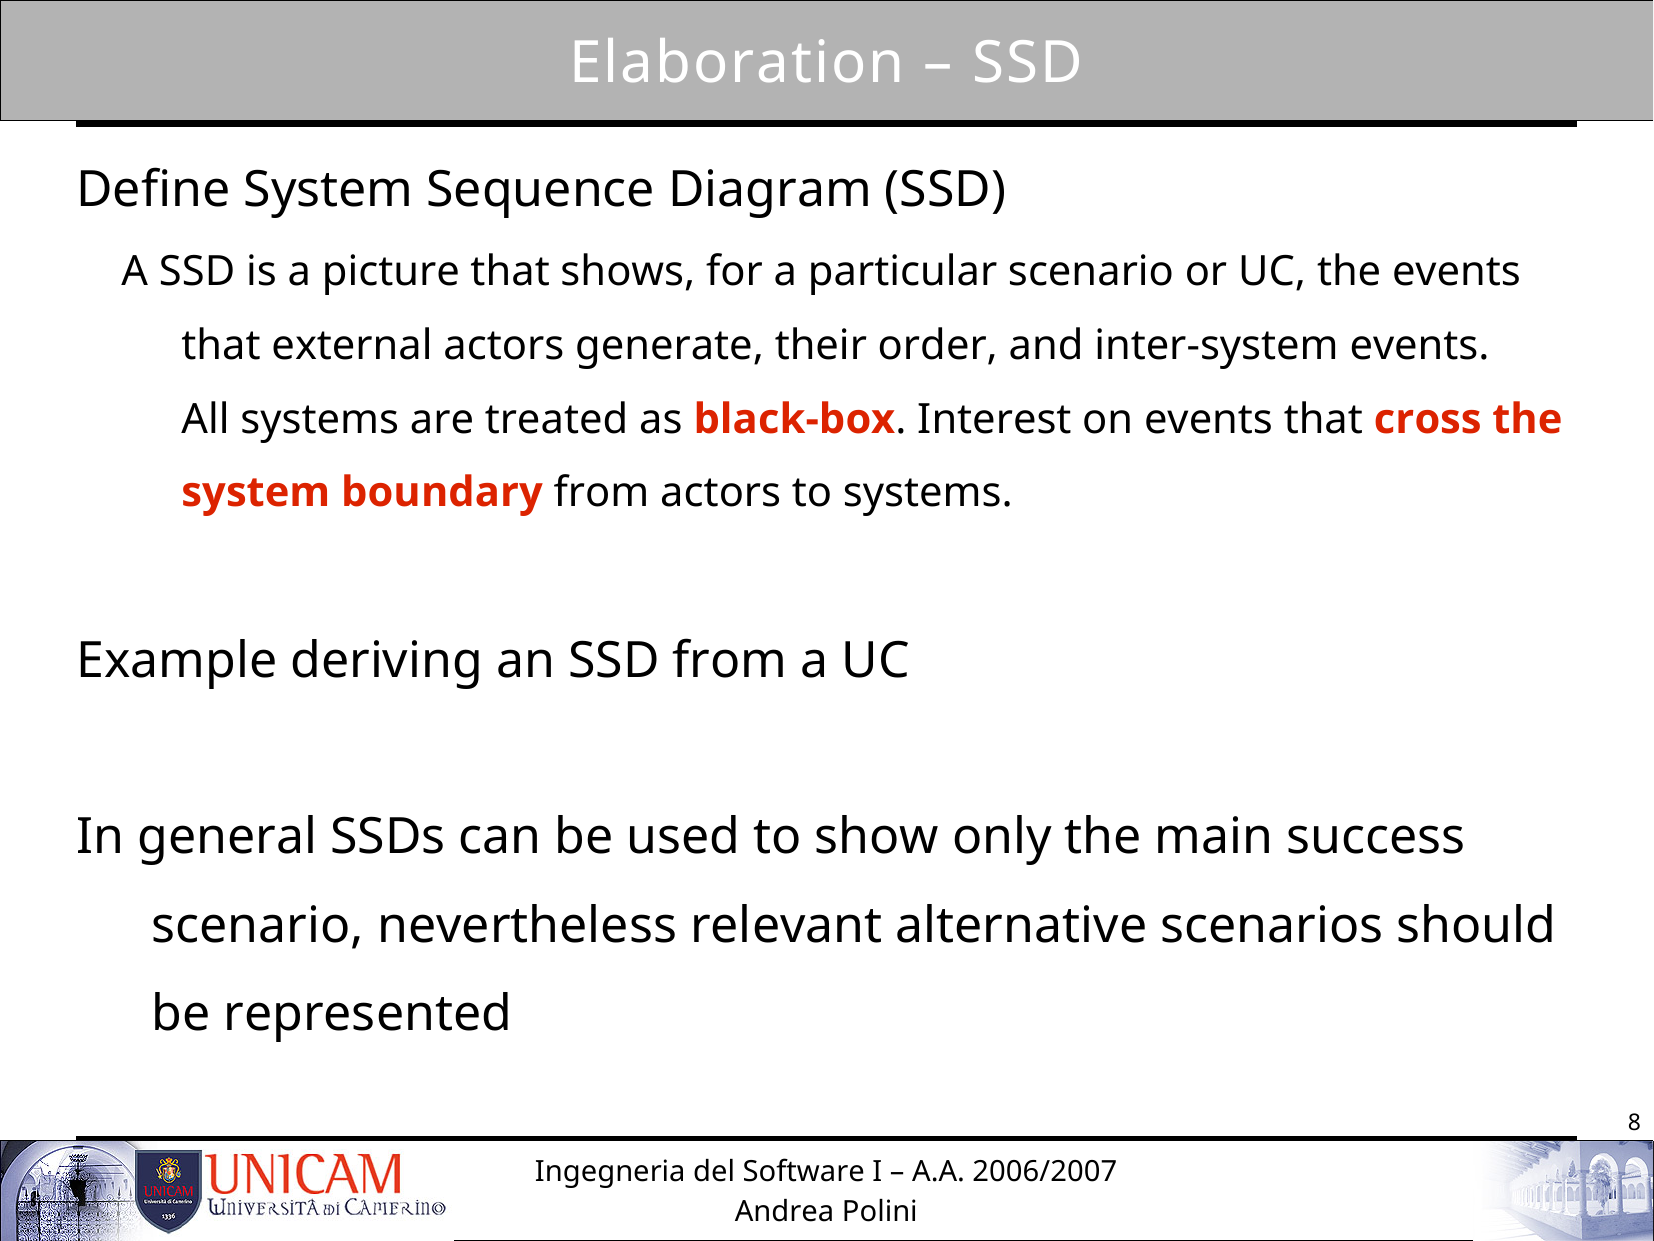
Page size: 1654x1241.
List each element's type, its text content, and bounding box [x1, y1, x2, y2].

picture [0, 1141, 454, 1241]
picture [1473, 1141, 1654, 1241]
list Define System Sequence Diagram (SSD) A SSD is a picture that shows, for a particular scenario or UC, the events that external actors generate, their order, and inter-system events. All systems are treated as black-box. Interest on events that cross the system boundary from actors to systems. Example deriving an SSD from a UC In general SSDs can be used to show only the main success scenario, nevertheless relevant alternative scenarios should be represented [76, 152, 1577, 983]
title Elaboration – SSD [0, 0, 1653, 121]
